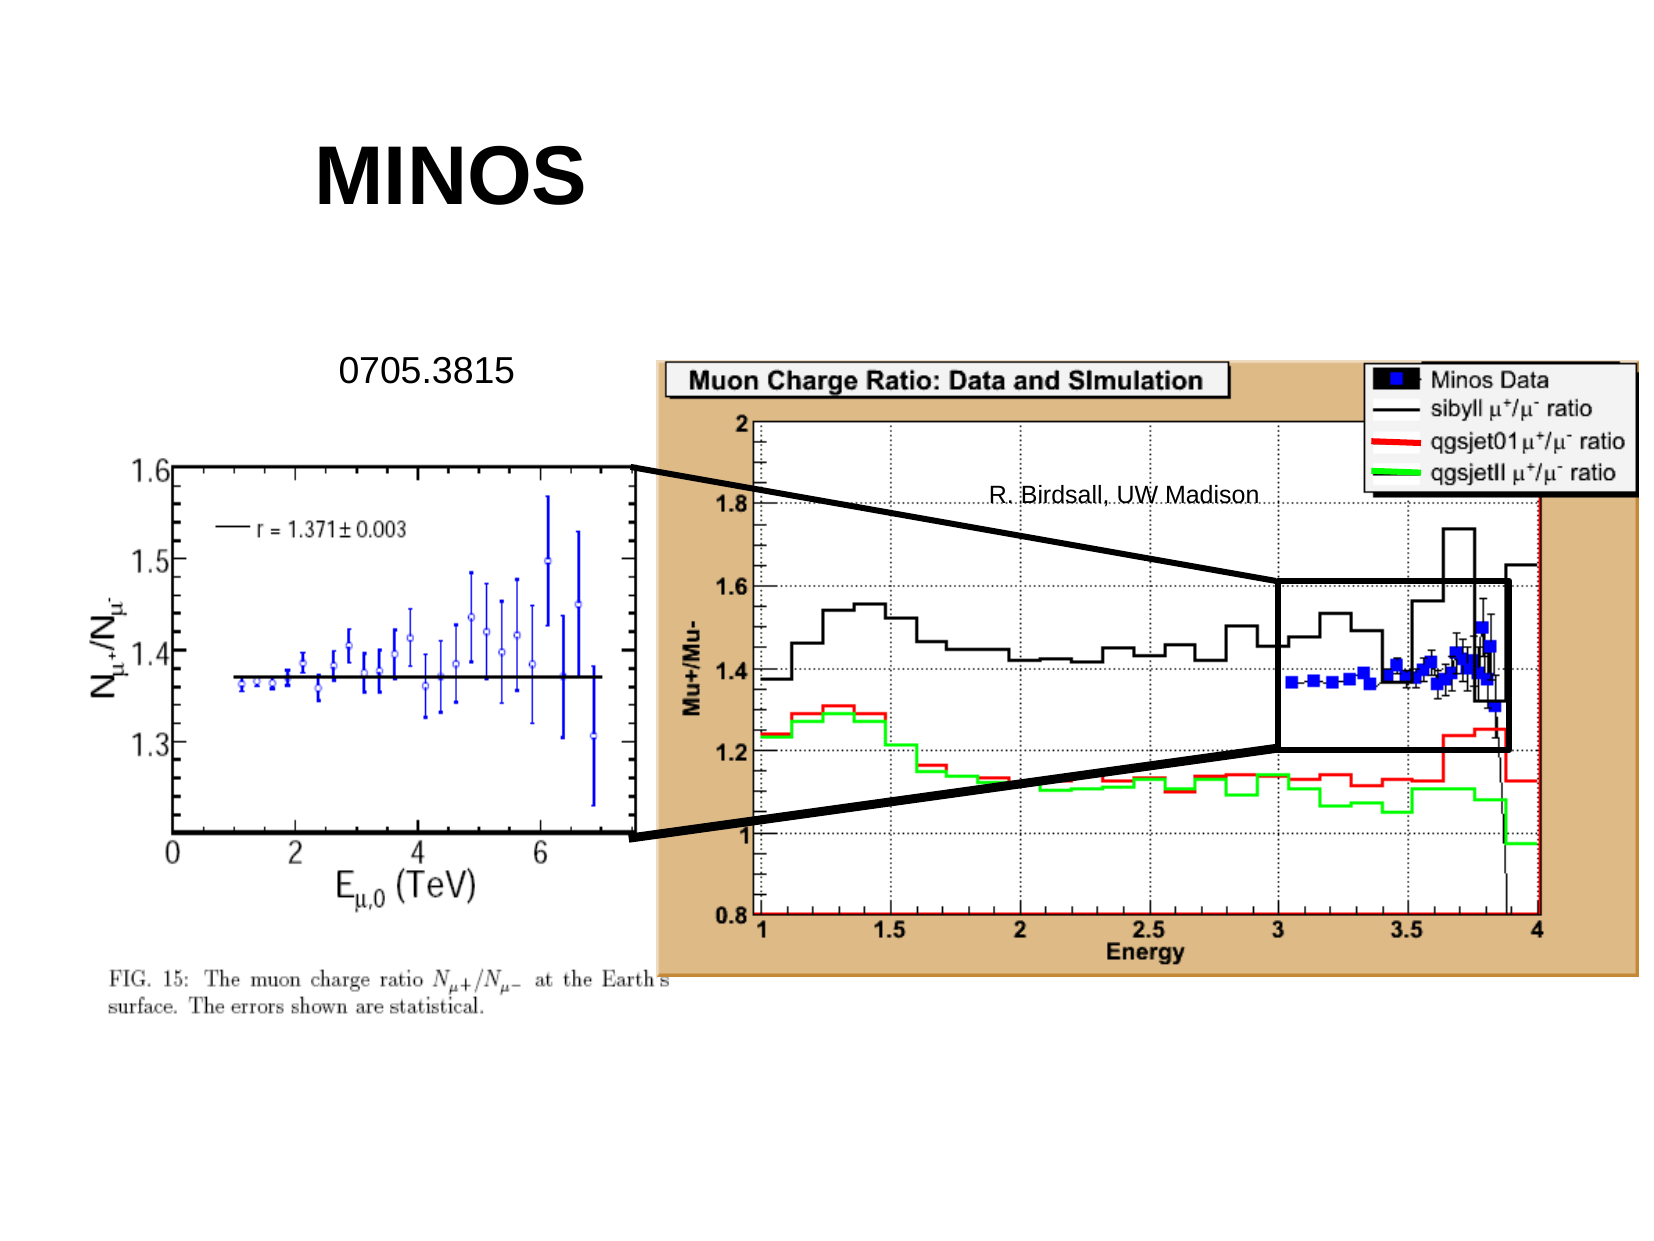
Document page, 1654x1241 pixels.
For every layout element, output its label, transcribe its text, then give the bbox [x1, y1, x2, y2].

text_box 0705.3815 [323, 341, 526, 413]
text_box MINOS [300, 121, 604, 263]
picture [41, 360, 1639, 1039]
text_box R. Birdsall, UW Madison [974, 472, 1276, 526]
